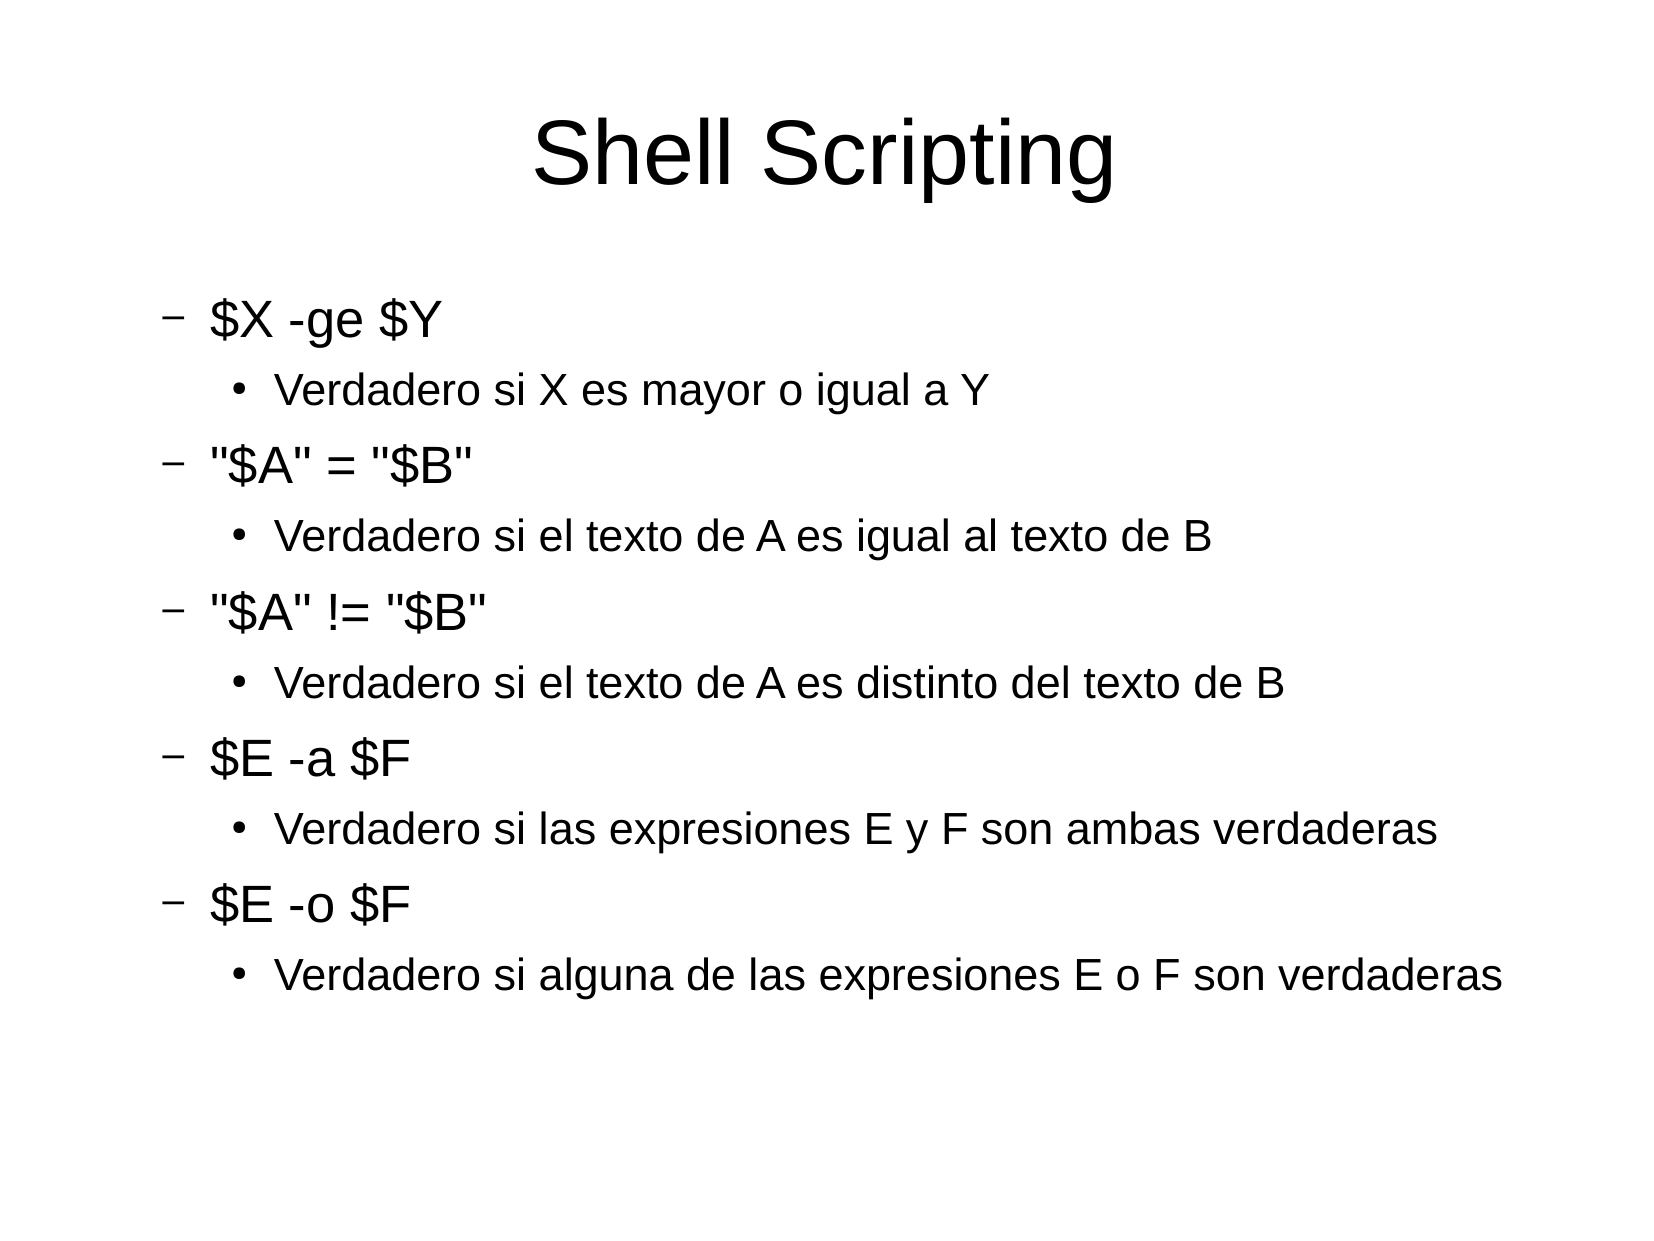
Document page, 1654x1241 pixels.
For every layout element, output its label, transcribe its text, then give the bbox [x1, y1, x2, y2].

list $X -ge $Y Verdadero si X es mayor o igual a Y "$A" = "$B" Verdadero si el texto de A es igual al texto de B "$A" != "$B" Verdadero si el texto de A es distinto del texto de B $E -a $F Verdadero si las expresiones E y F son ambas verdaderas $E -o $F Verdadero si alguna de las expresiones E o F son verdaderas [82, 290, 1571, 1010]
title Shell Scripting [82, 49, 1571, 257]
